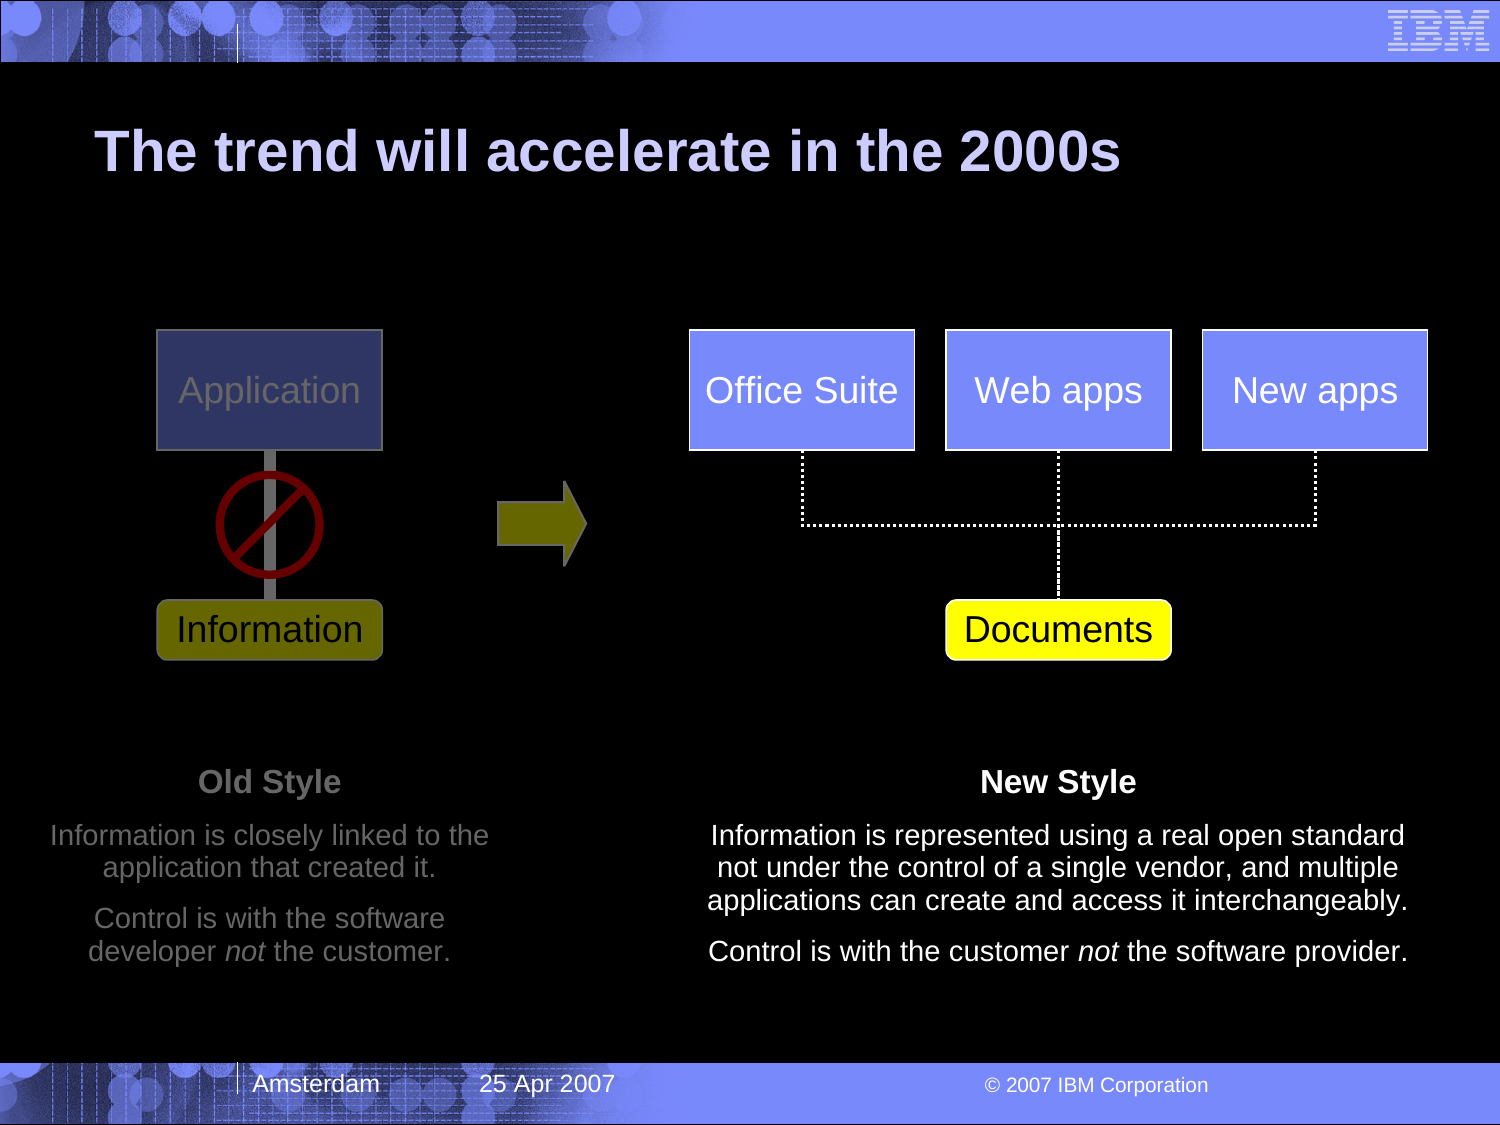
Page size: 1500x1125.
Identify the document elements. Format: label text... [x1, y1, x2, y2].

text_box New apps [1202, 330, 1428, 451]
text_box New Style Information is represented using a real open standard not under the control of a single vendor, and multiple applications can create and access it interchangeably. Control is with the customer not the software provider. [689, 755, 1428, 976]
text_box Office Suite [689, 330, 915, 451]
title The trend will accelerate in the 2000s [79, 116, 1433, 199]
picture [0, 1063, 1500, 1124]
picture [1, 1, 1500, 62]
text_box Documents [946, 600, 1172, 660]
text_box [25, 294, 631, 986]
text_box Web apps [946, 330, 1172, 451]
